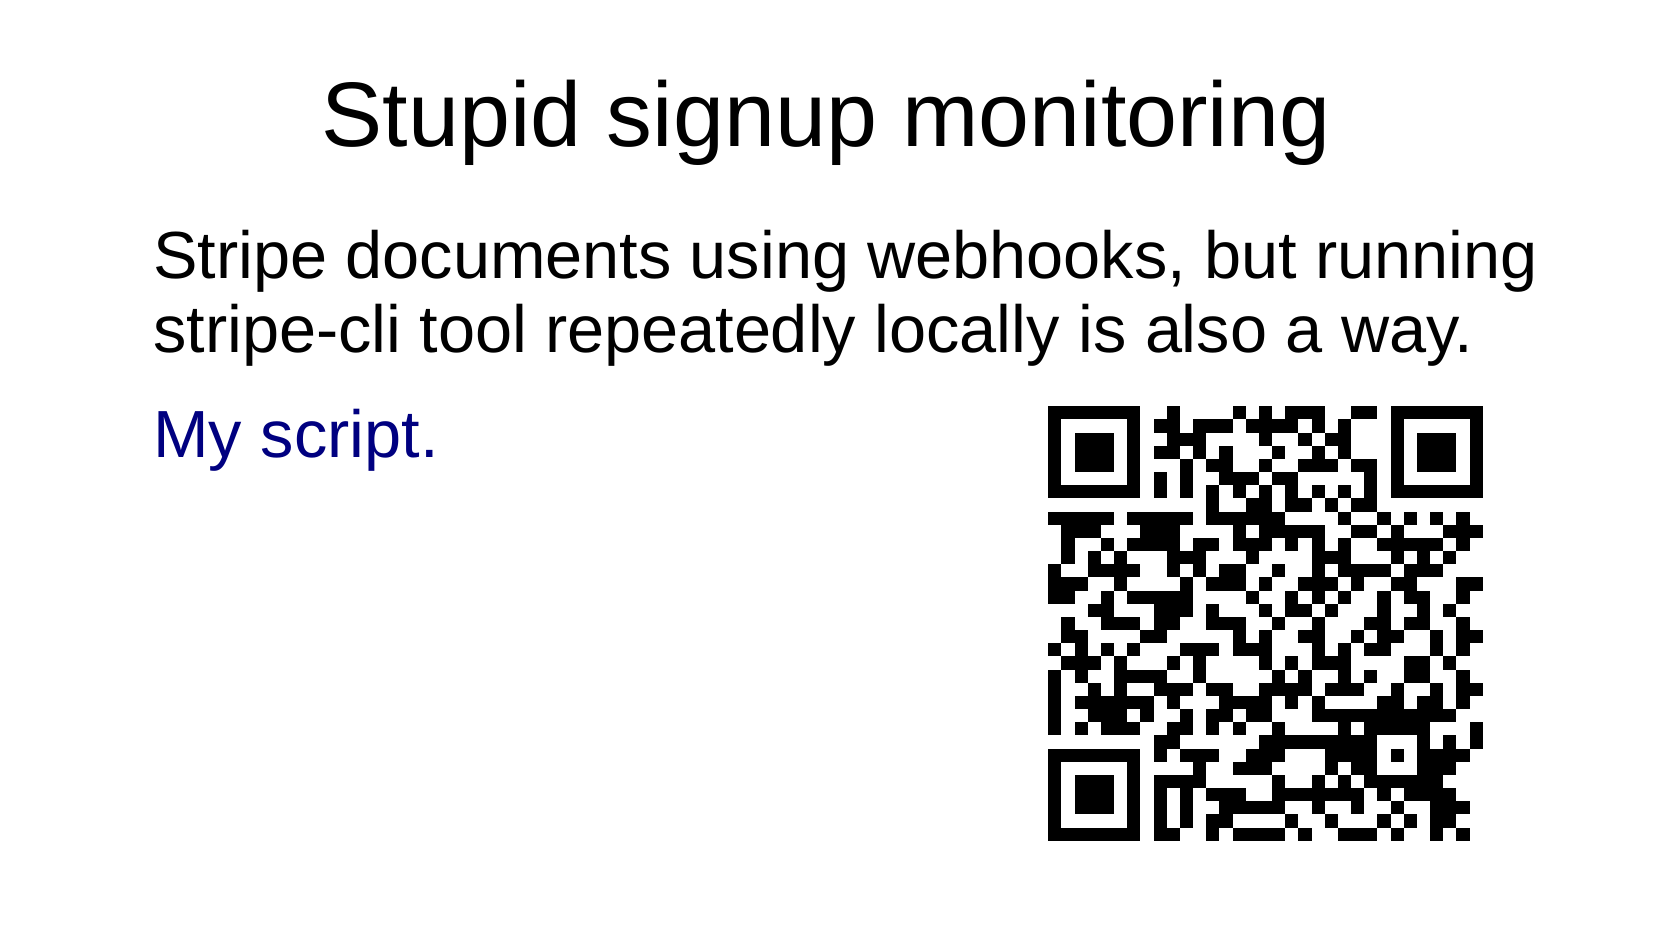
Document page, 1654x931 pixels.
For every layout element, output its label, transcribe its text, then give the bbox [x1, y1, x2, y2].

picture [996, 354, 1536, 894]
list Stripe documents using webhooks, but running stripe-cli tool repeatedly locally is also a way. My script. [82, 217, 1571, 758]
title Stupid signup monitoring [82, 37, 1571, 193]
